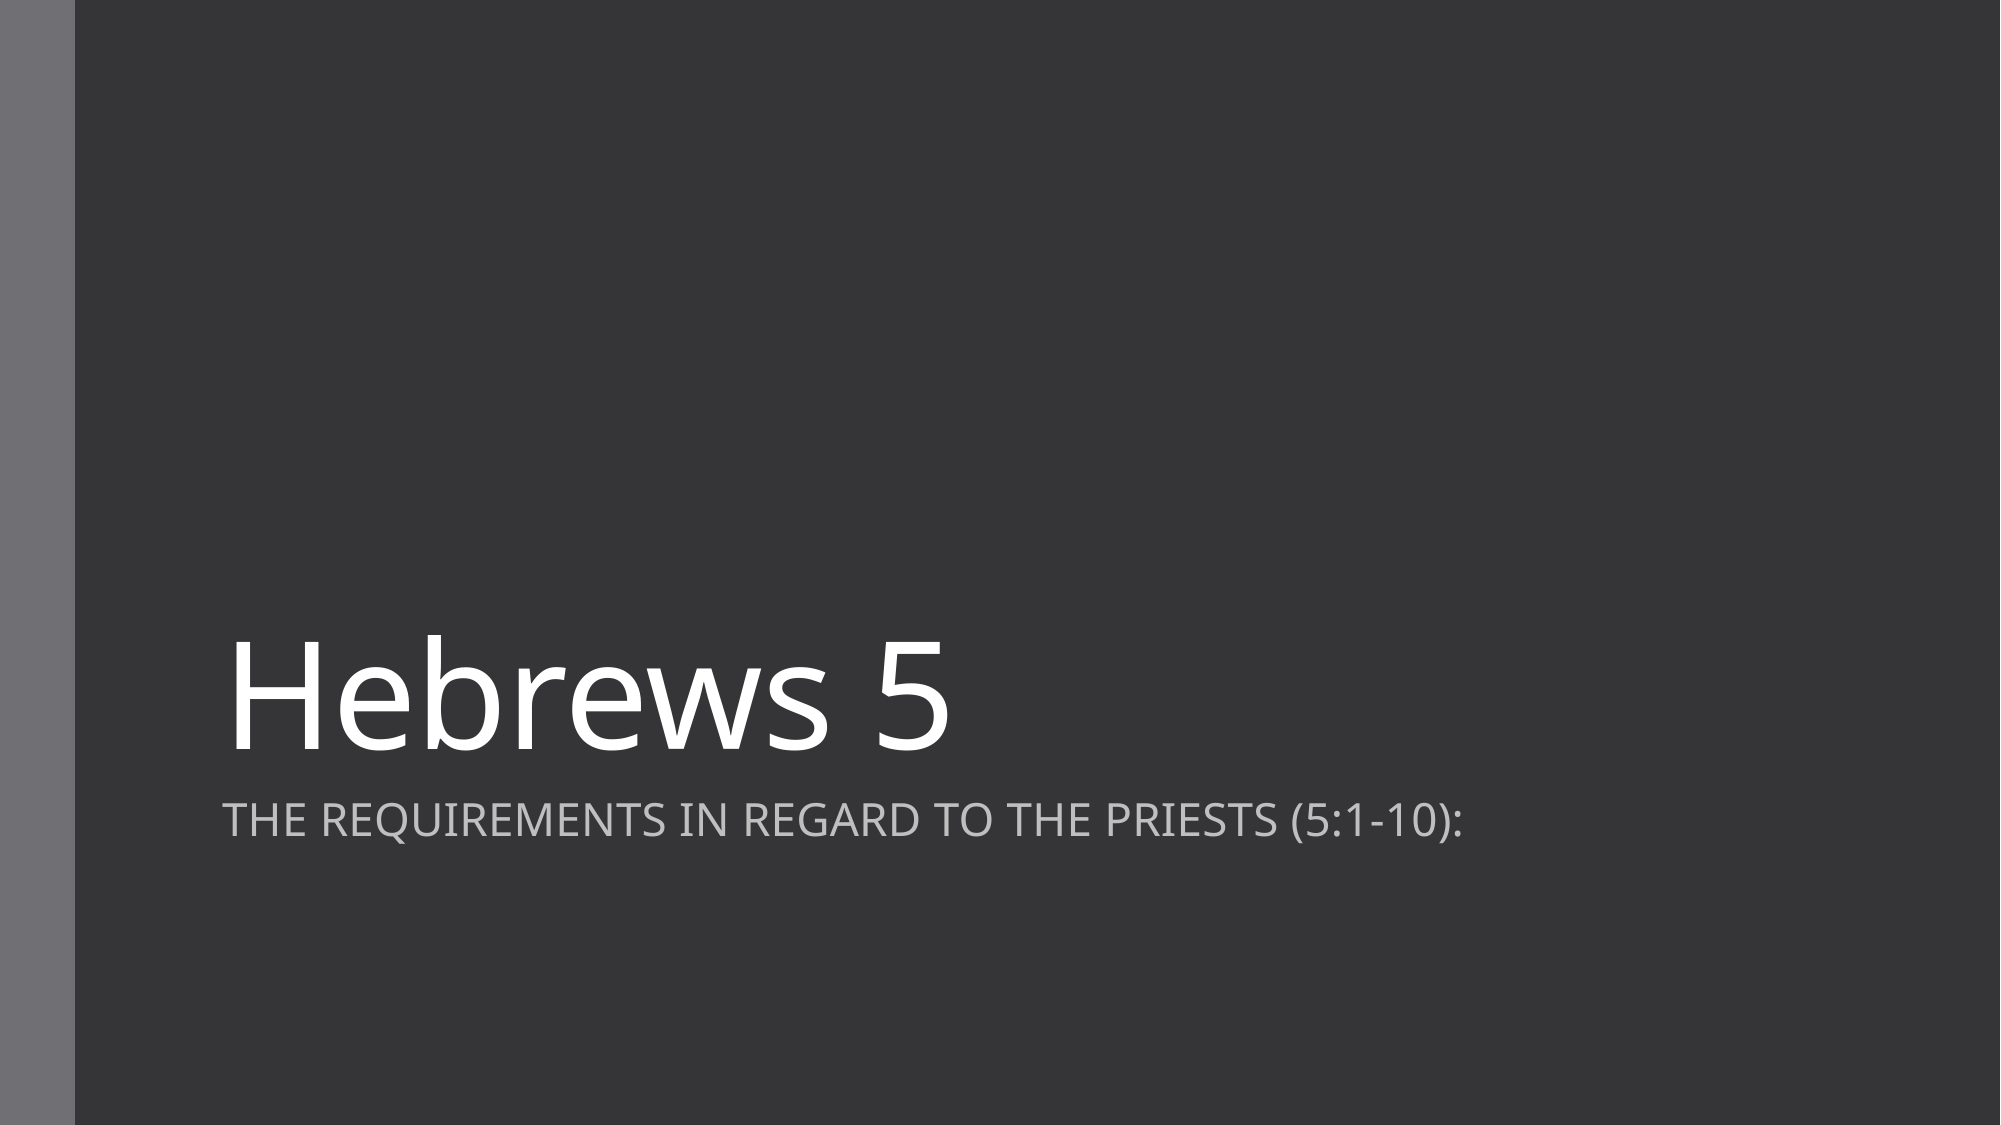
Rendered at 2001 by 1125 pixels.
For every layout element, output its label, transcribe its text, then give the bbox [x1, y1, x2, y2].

subtitle THE REQUIREMENTS IN REGARD TO THE PRIESTS (5:1-10): [206, 787, 1752, 1066]
title Hebrews 5 [206, 124, 1752, 787]
